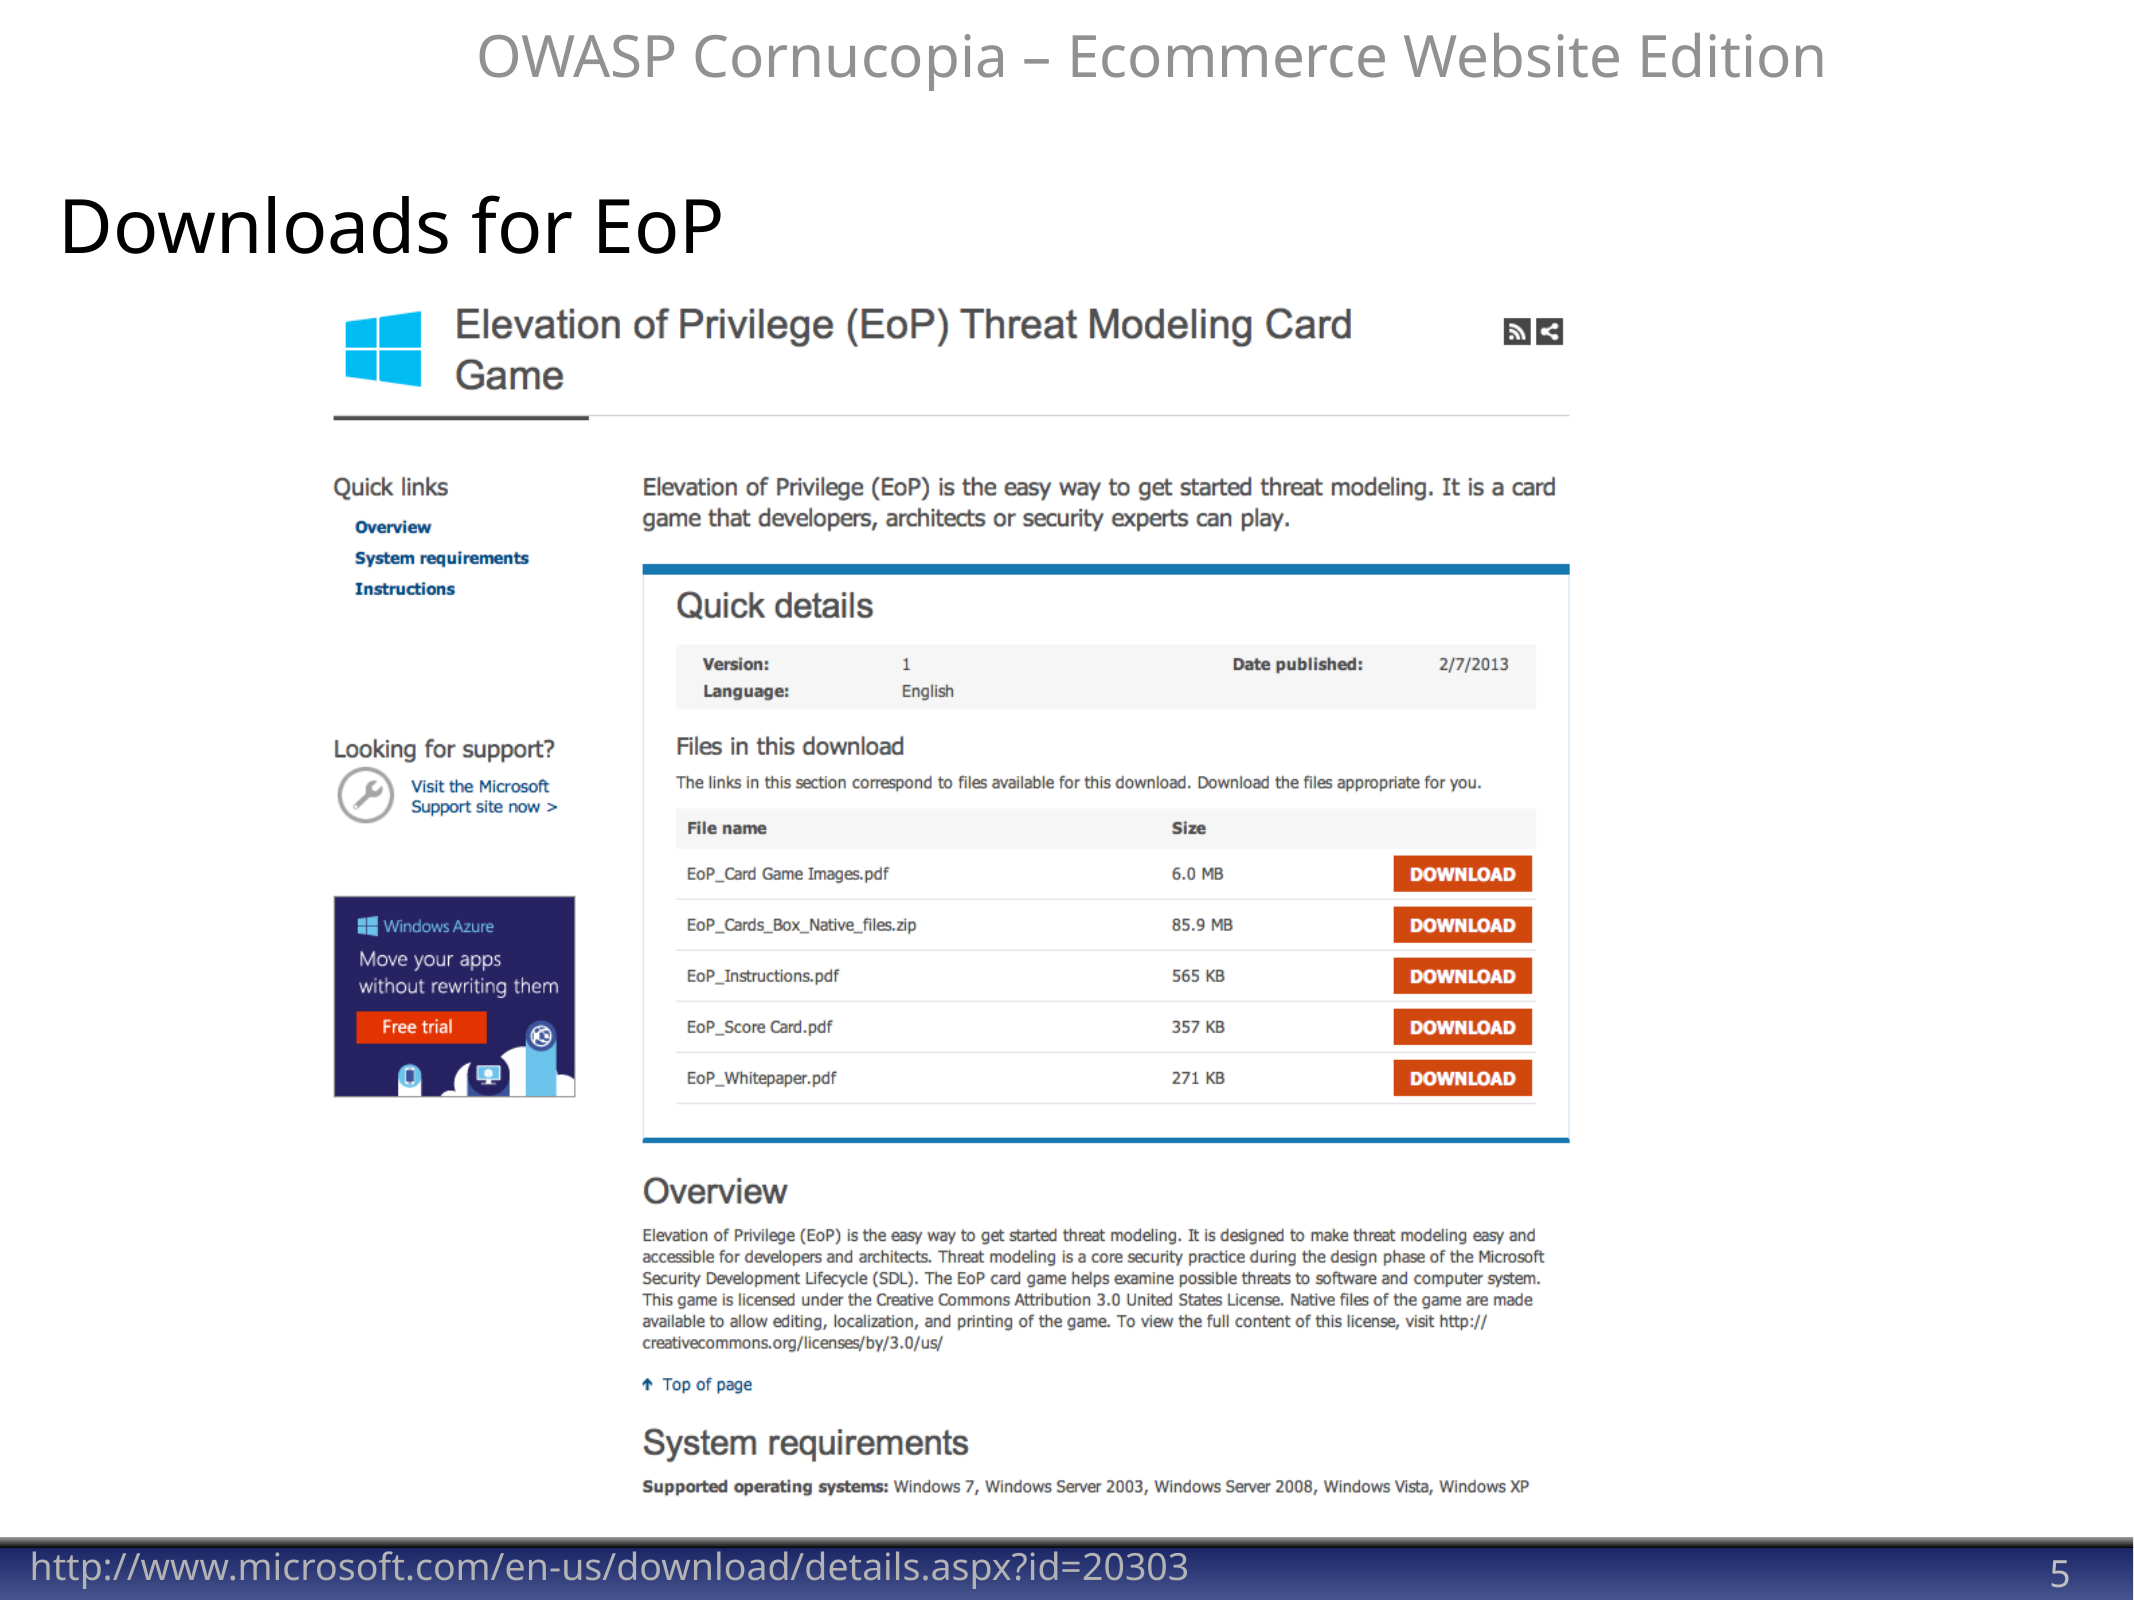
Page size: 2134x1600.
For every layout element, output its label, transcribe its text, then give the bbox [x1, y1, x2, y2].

list http://www.microsoft.com/en-us/download/details.aspx?id=20303 [29, 1540, 2038, 1600]
picture [315, 282, 1625, 1506]
title Downloads for EoP [58, 124, 2126, 325]
